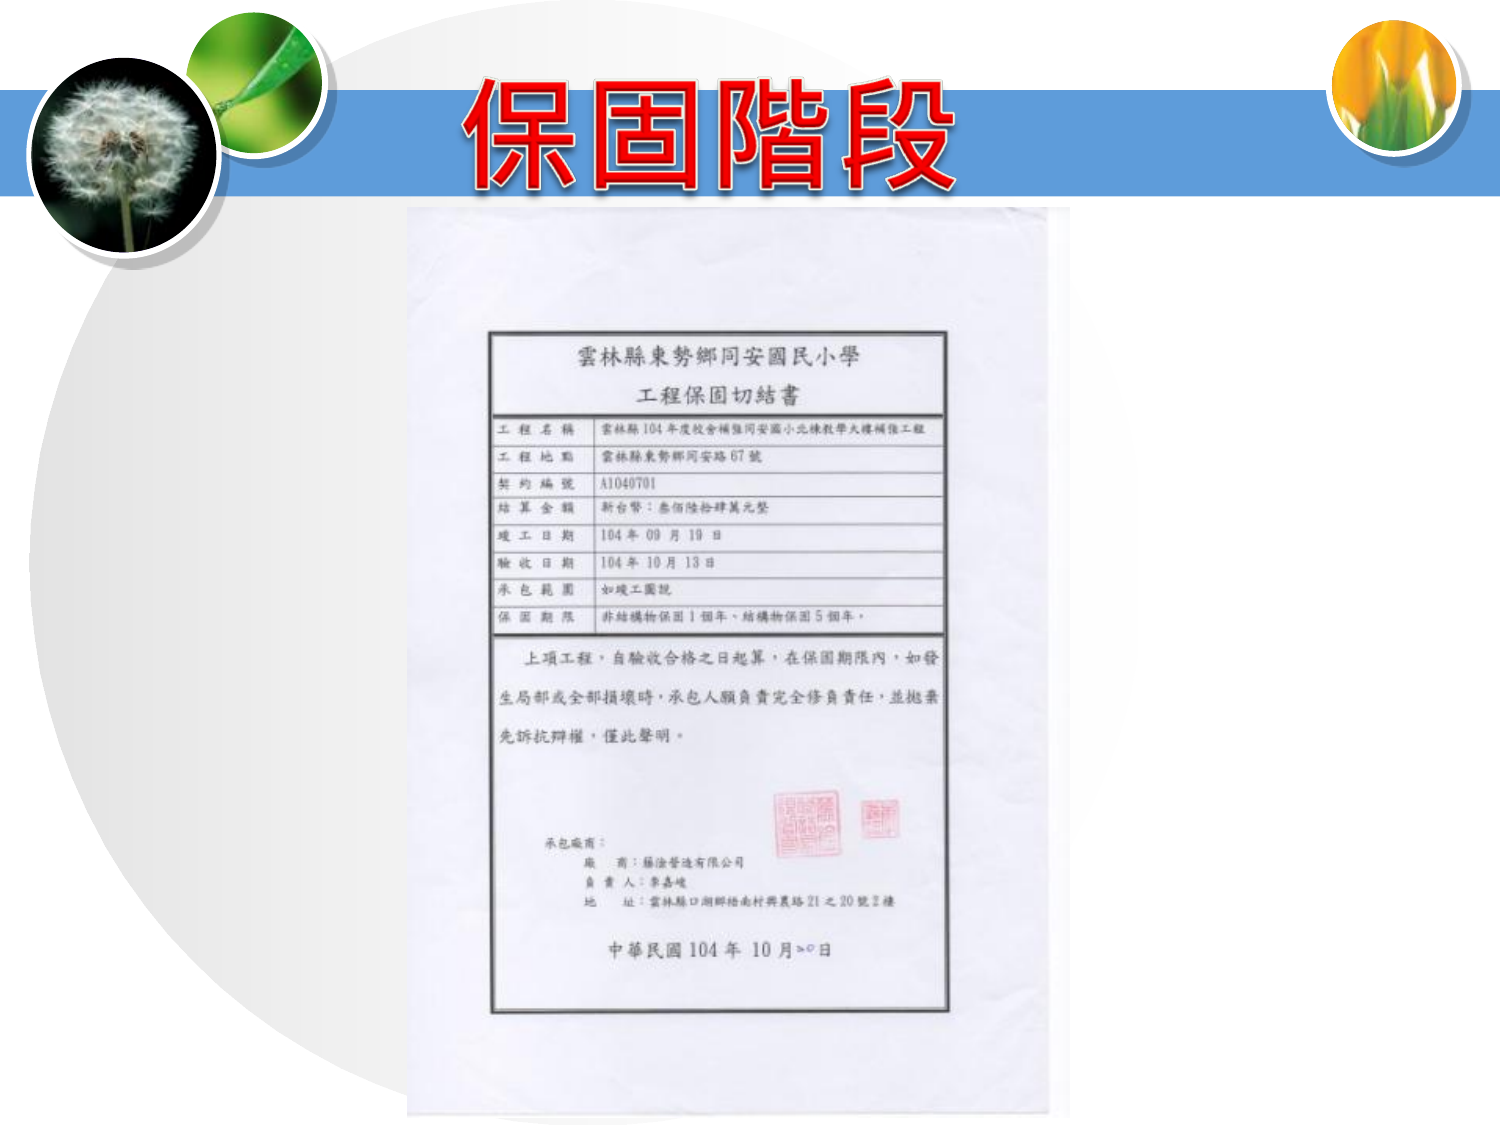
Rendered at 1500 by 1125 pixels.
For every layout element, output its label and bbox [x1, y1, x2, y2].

picture [31, 57, 217, 253]
picture [1331, 20, 1457, 151]
picture [186, 12, 1154, 1118]
